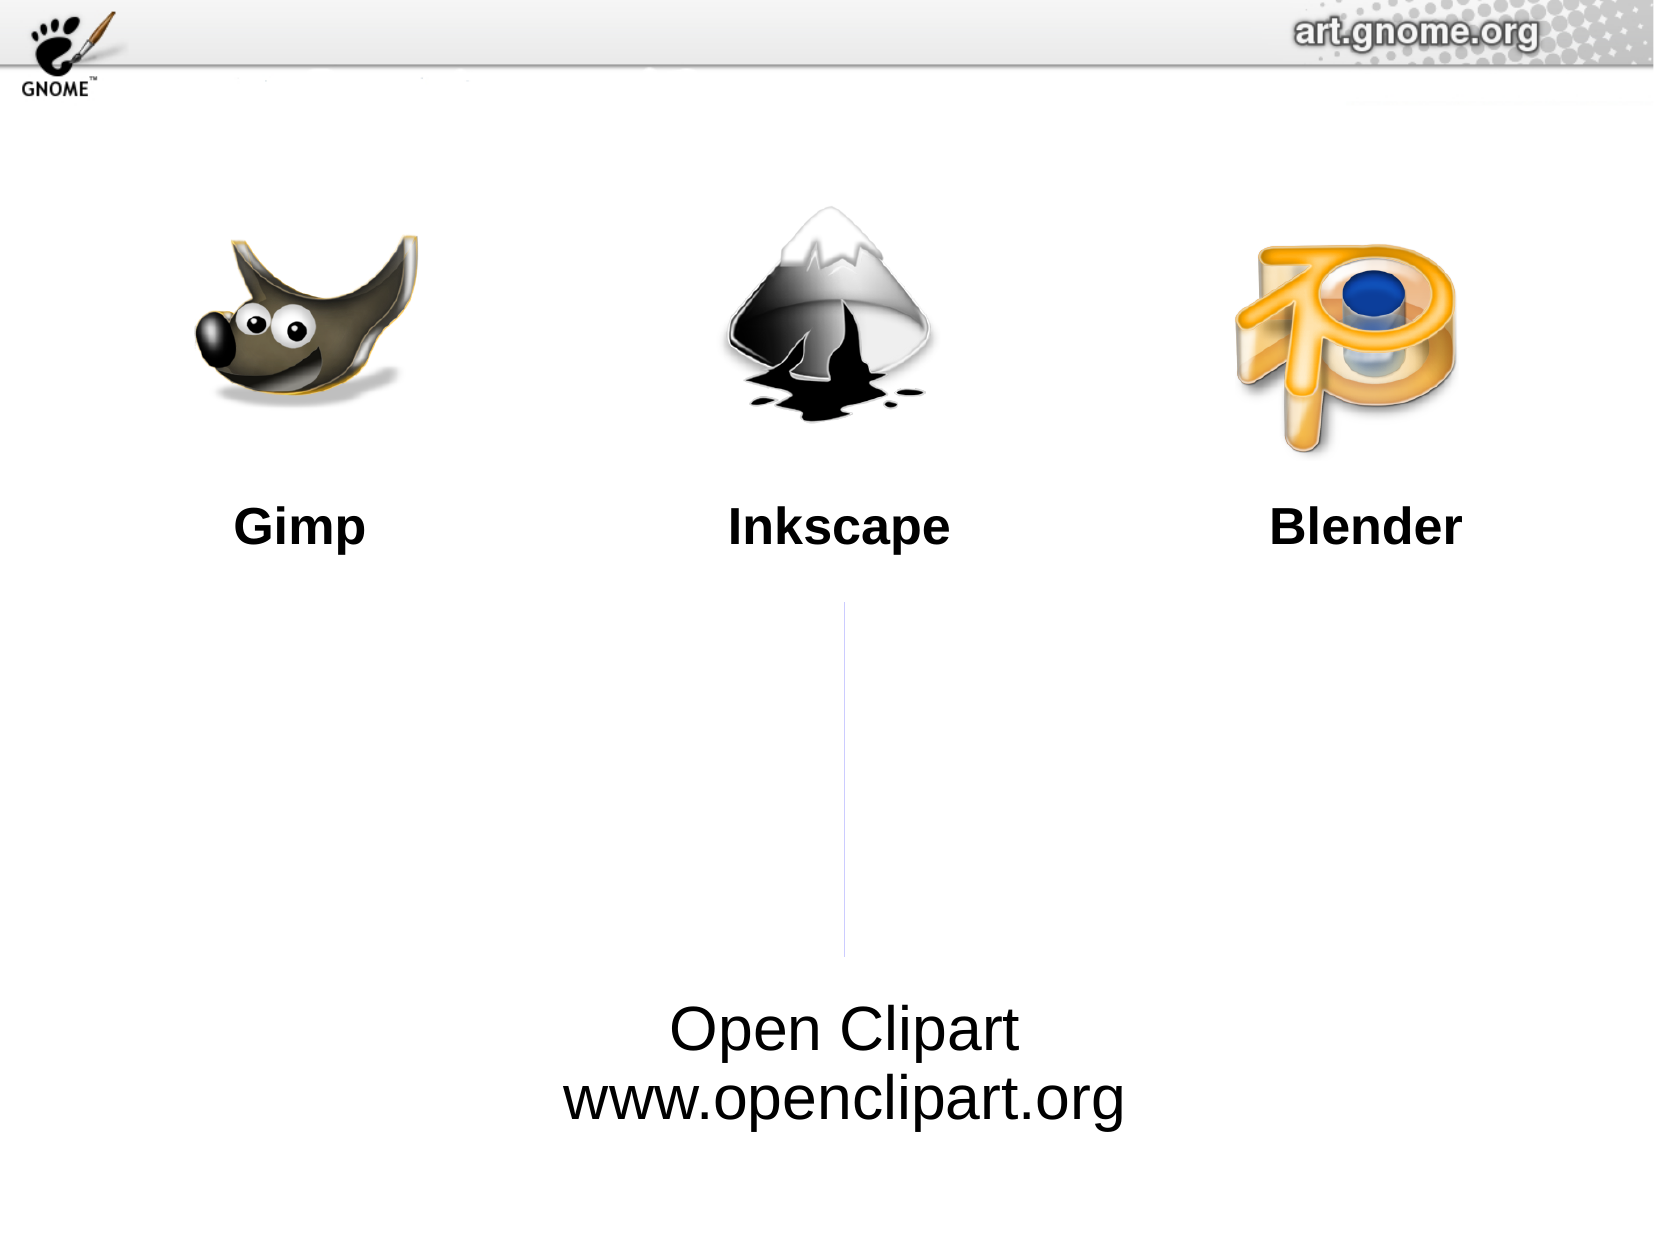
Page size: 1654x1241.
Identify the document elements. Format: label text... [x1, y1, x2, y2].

picture [0, 0, 1654, 112]
picture [716, 201, 941, 429]
text_box Gimp Inkscape Blender [218, 490, 1480, 563]
picture [194, 196, 419, 424]
picture [1234, 233, 1459, 461]
text_box Open Clipart www.openclipart.org [549, 986, 1142, 1141]
